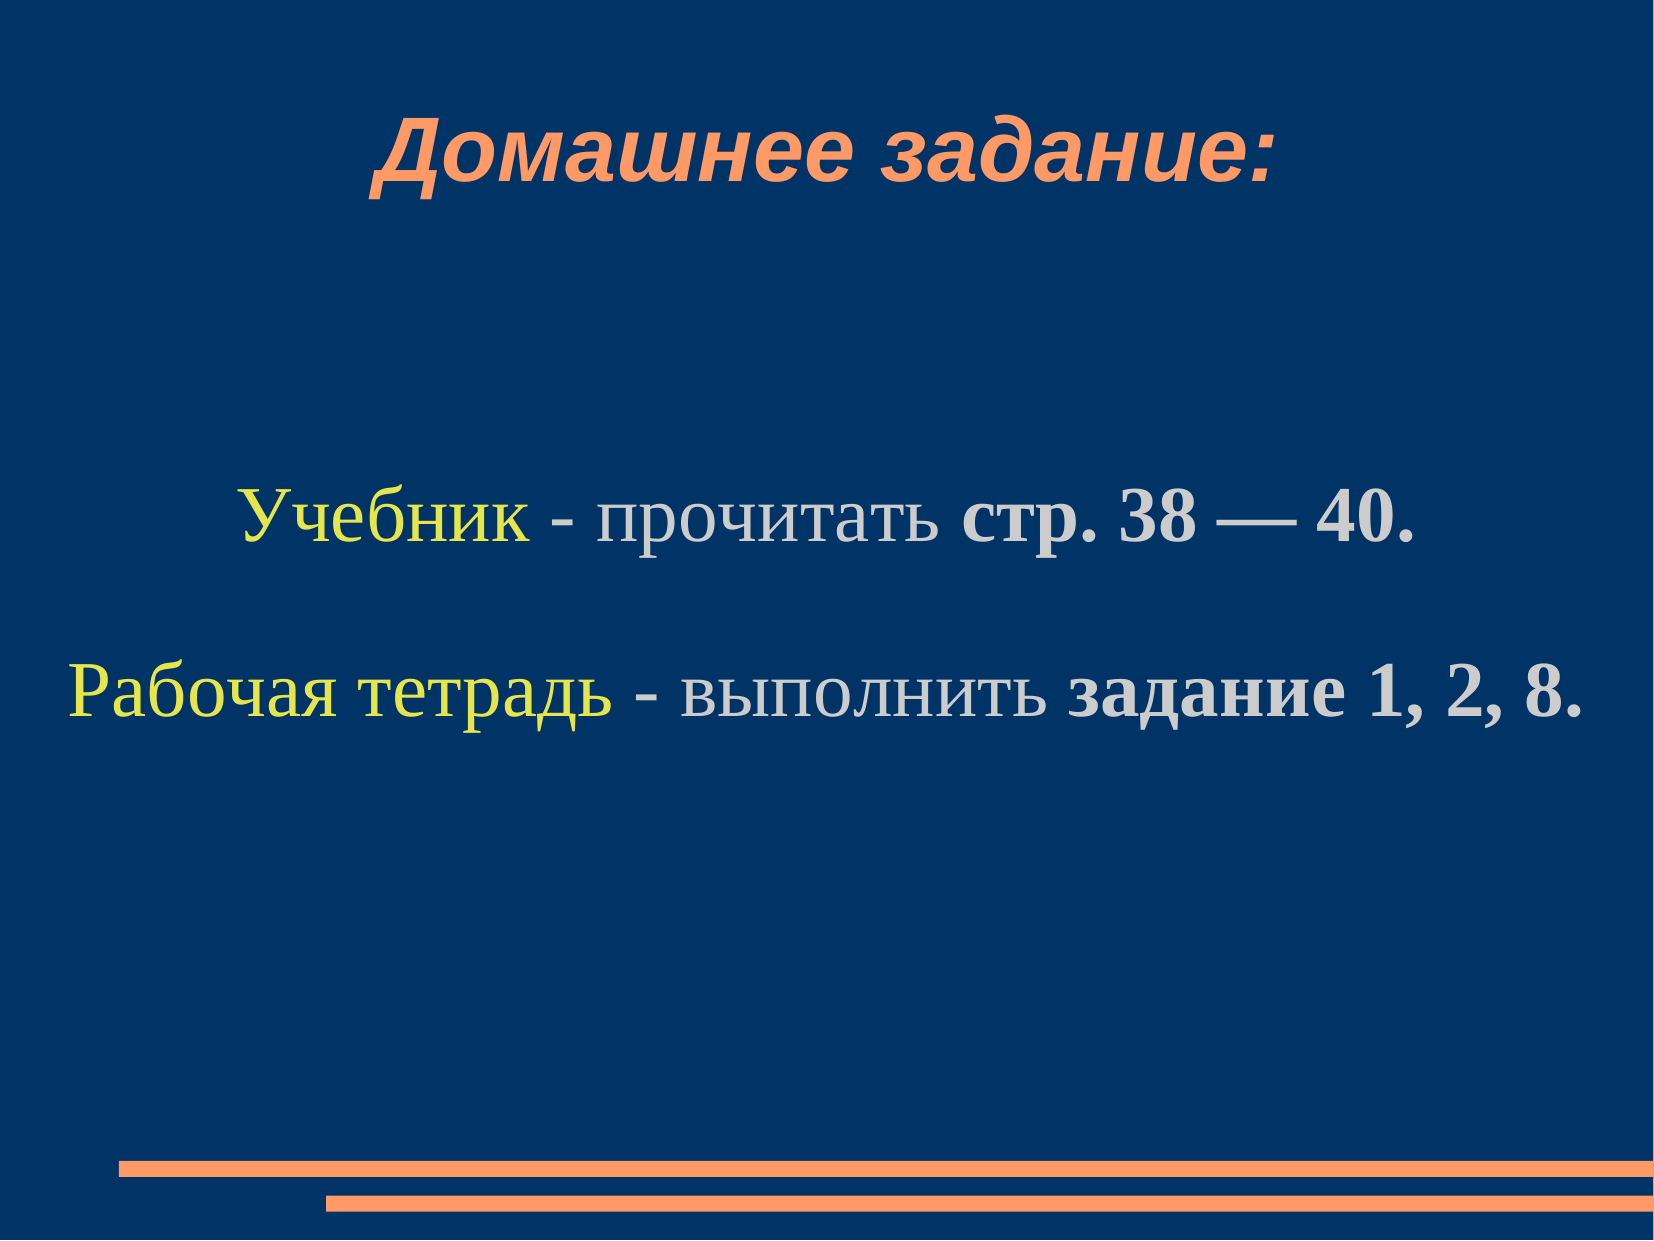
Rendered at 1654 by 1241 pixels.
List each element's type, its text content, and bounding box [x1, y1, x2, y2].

title Домашнее задание: [121, 46, 1534, 254]
subtitle Учебник - прочитать стр. 38 — 40. Рабочая тетрадь - выполнить задание 1, 2, 8. [45, 307, 1607, 898]
